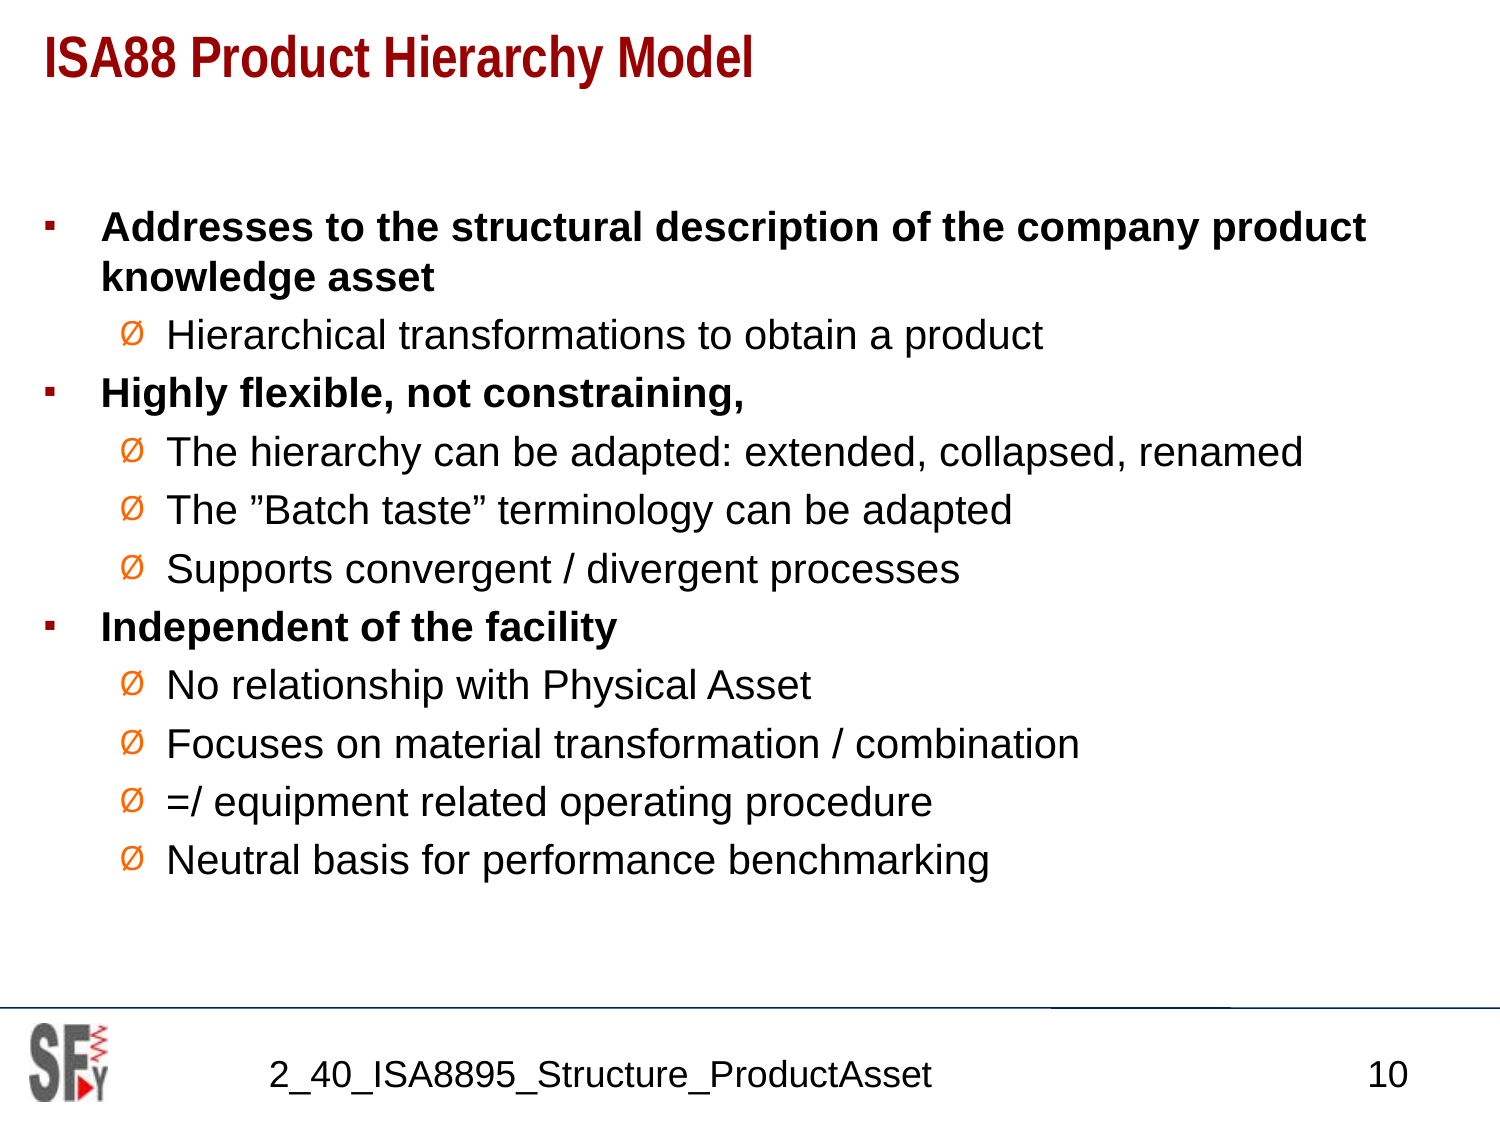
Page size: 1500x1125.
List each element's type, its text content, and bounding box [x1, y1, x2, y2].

footer 2_40_ISA8895_Structure_ProductAsset [253, 1034, 1336, 1103]
slide_number <numéro> [1352, 1034, 1490, 1103]
list Addresses to the structural description of the company product knowledge asset Hierarchical transformations to obtain a product Highly flexible, not constraining, The hierarchy can be adapted: extended, collapsed, renamed The ”Batch taste” terminology can be adapted Supports convergent / divergent processes Independent of the facility No relationship with Physical Asset Focuses on material transformation / combination =/ equipment related operating procedure Neutral basis for performance benchmarking [29, 184, 1471, 988]
title ISA88 Product Hierarchy Model [29, 12, 1471, 138]
picture [29, 1023, 108, 1102]
